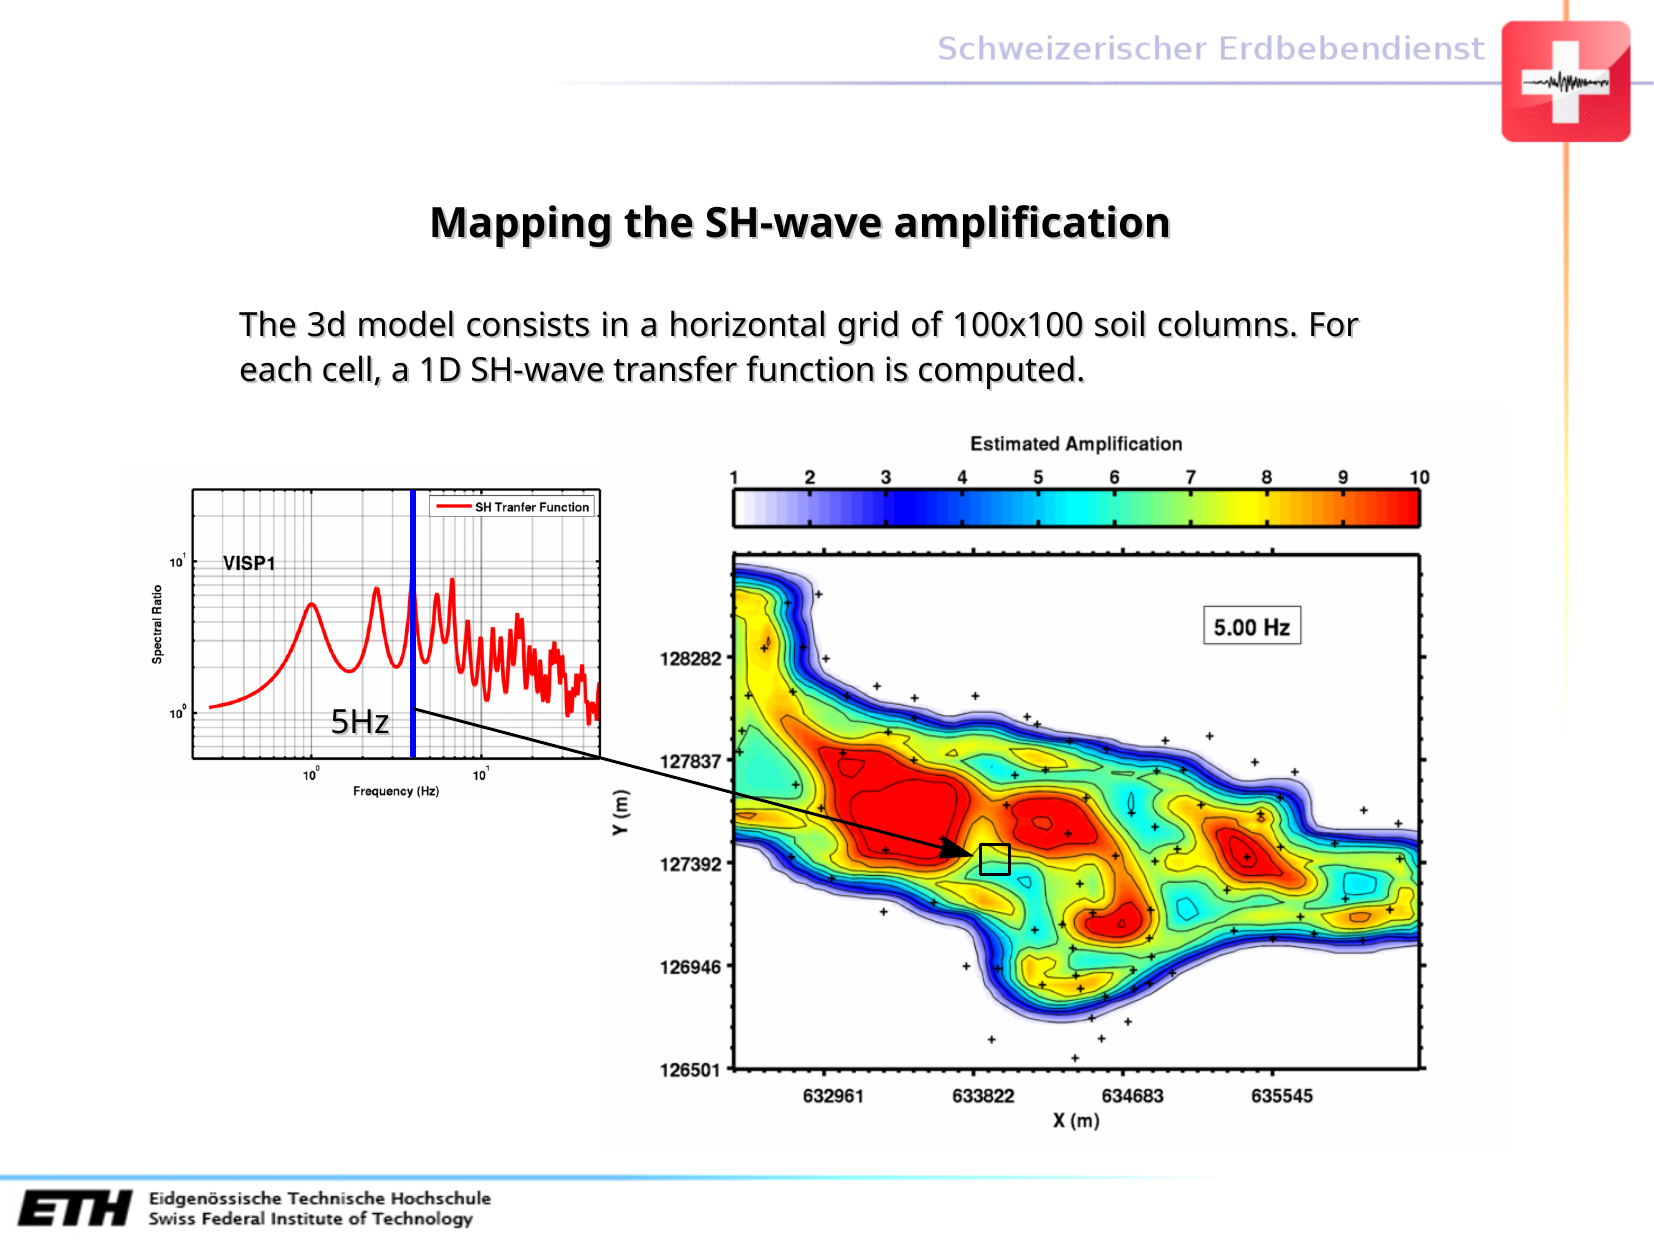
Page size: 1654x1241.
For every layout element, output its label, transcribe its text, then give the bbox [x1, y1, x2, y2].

text_box 5Hz [301, 690, 420, 751]
picture [0, 0, 1654, 1241]
text_box Mapping the SH-wave amplification The 3d model consists in a horizontal grid of 100x100 soil columns. For each cell, a 1D SH-wave transfer function is computed. [224, 185, 1376, 390]
